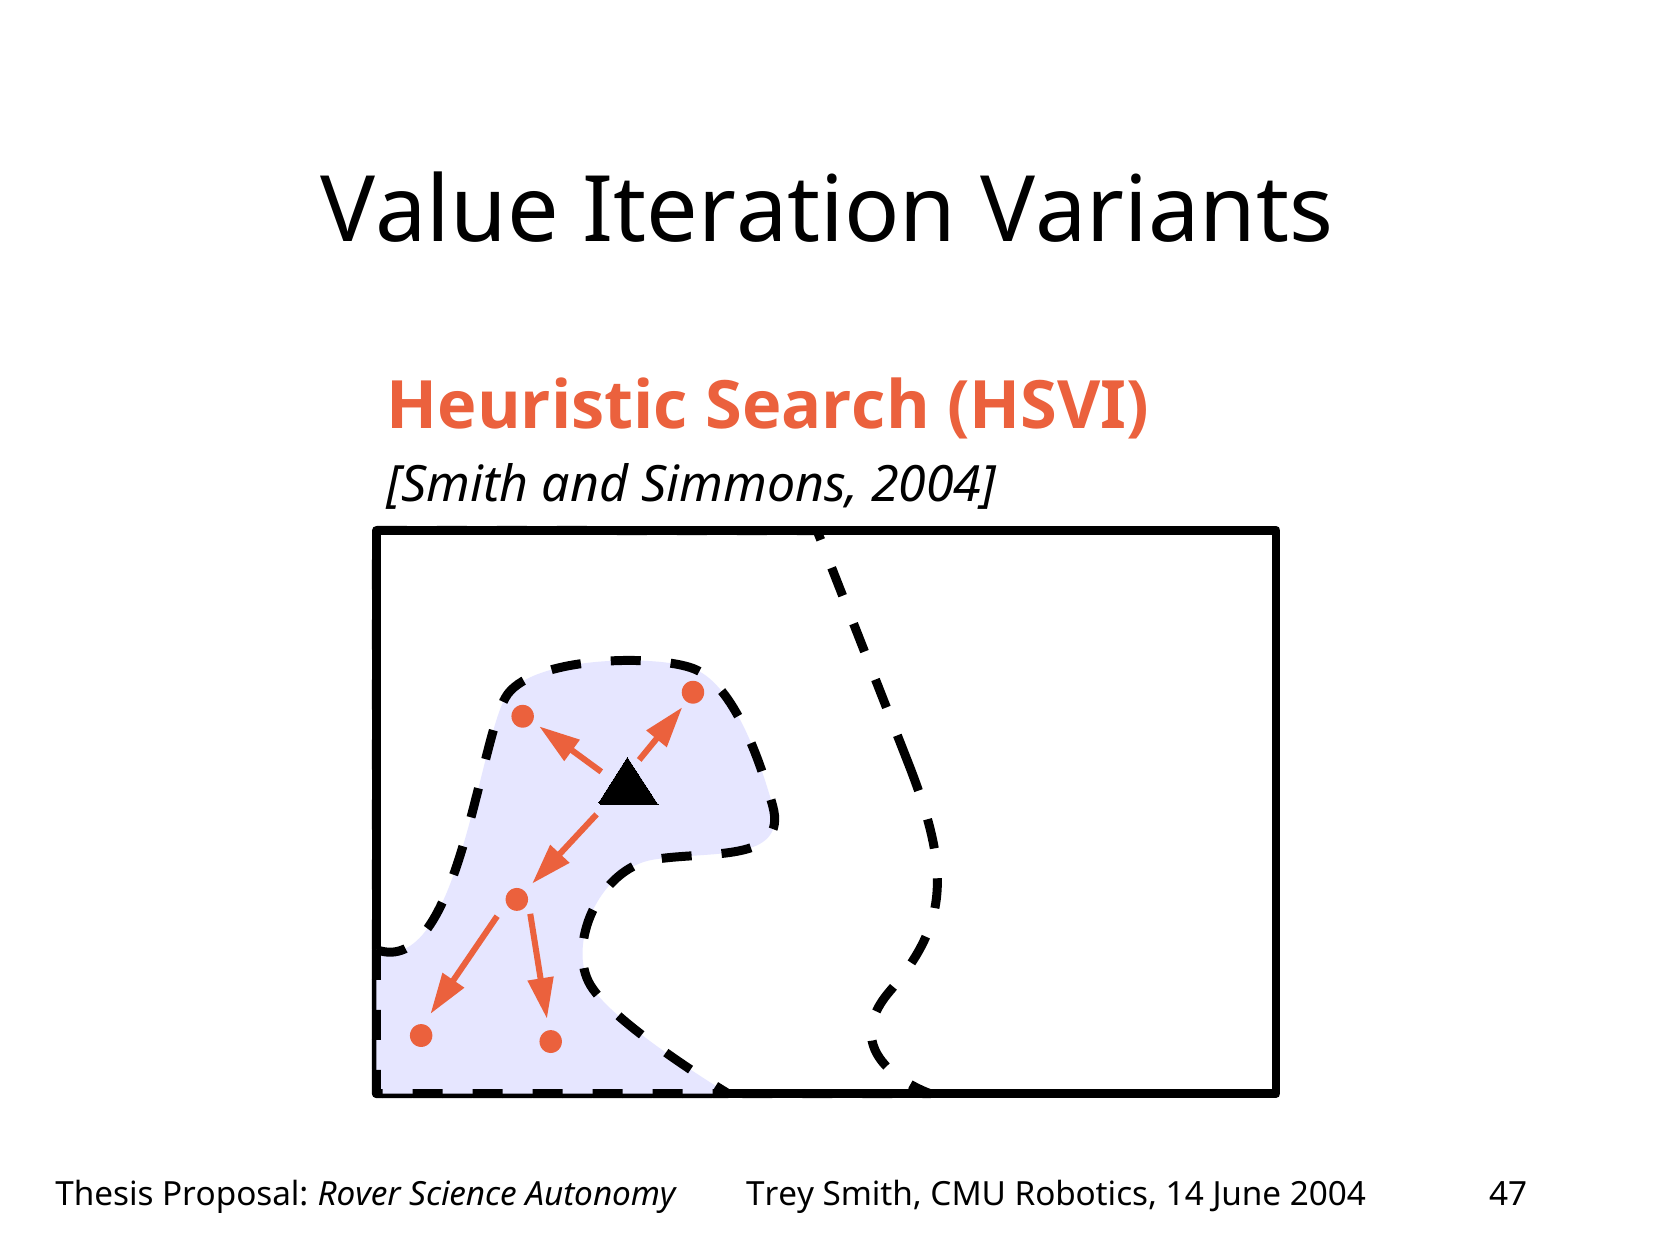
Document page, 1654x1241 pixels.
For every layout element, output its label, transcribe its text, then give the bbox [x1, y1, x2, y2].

text_box [708, 397, 1351, 526]
title Value Iteration Variants [121, 102, 1534, 311]
text_box Heuristic Search (HSVI) [Smith and Simmons, 2004] [386, 357, 1118, 493]
text_box [376, 660, 775, 1094]
